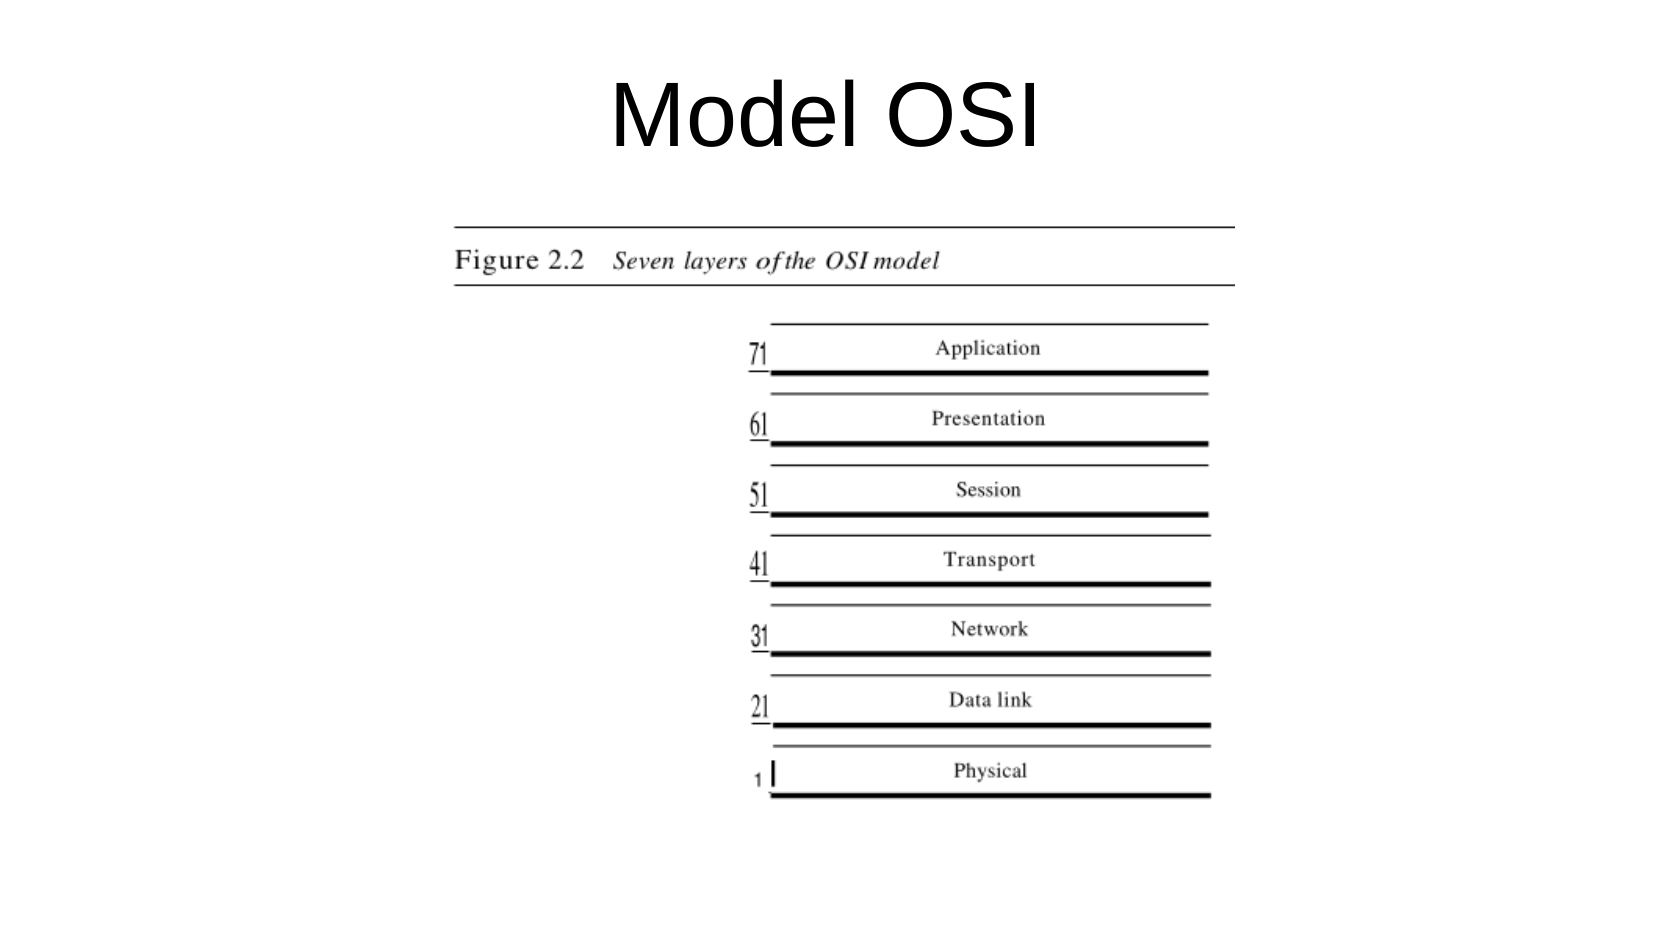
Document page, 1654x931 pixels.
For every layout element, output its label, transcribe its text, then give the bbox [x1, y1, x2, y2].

title Model OSI [82, 37, 1571, 193]
picture [432, 208, 1235, 817]
